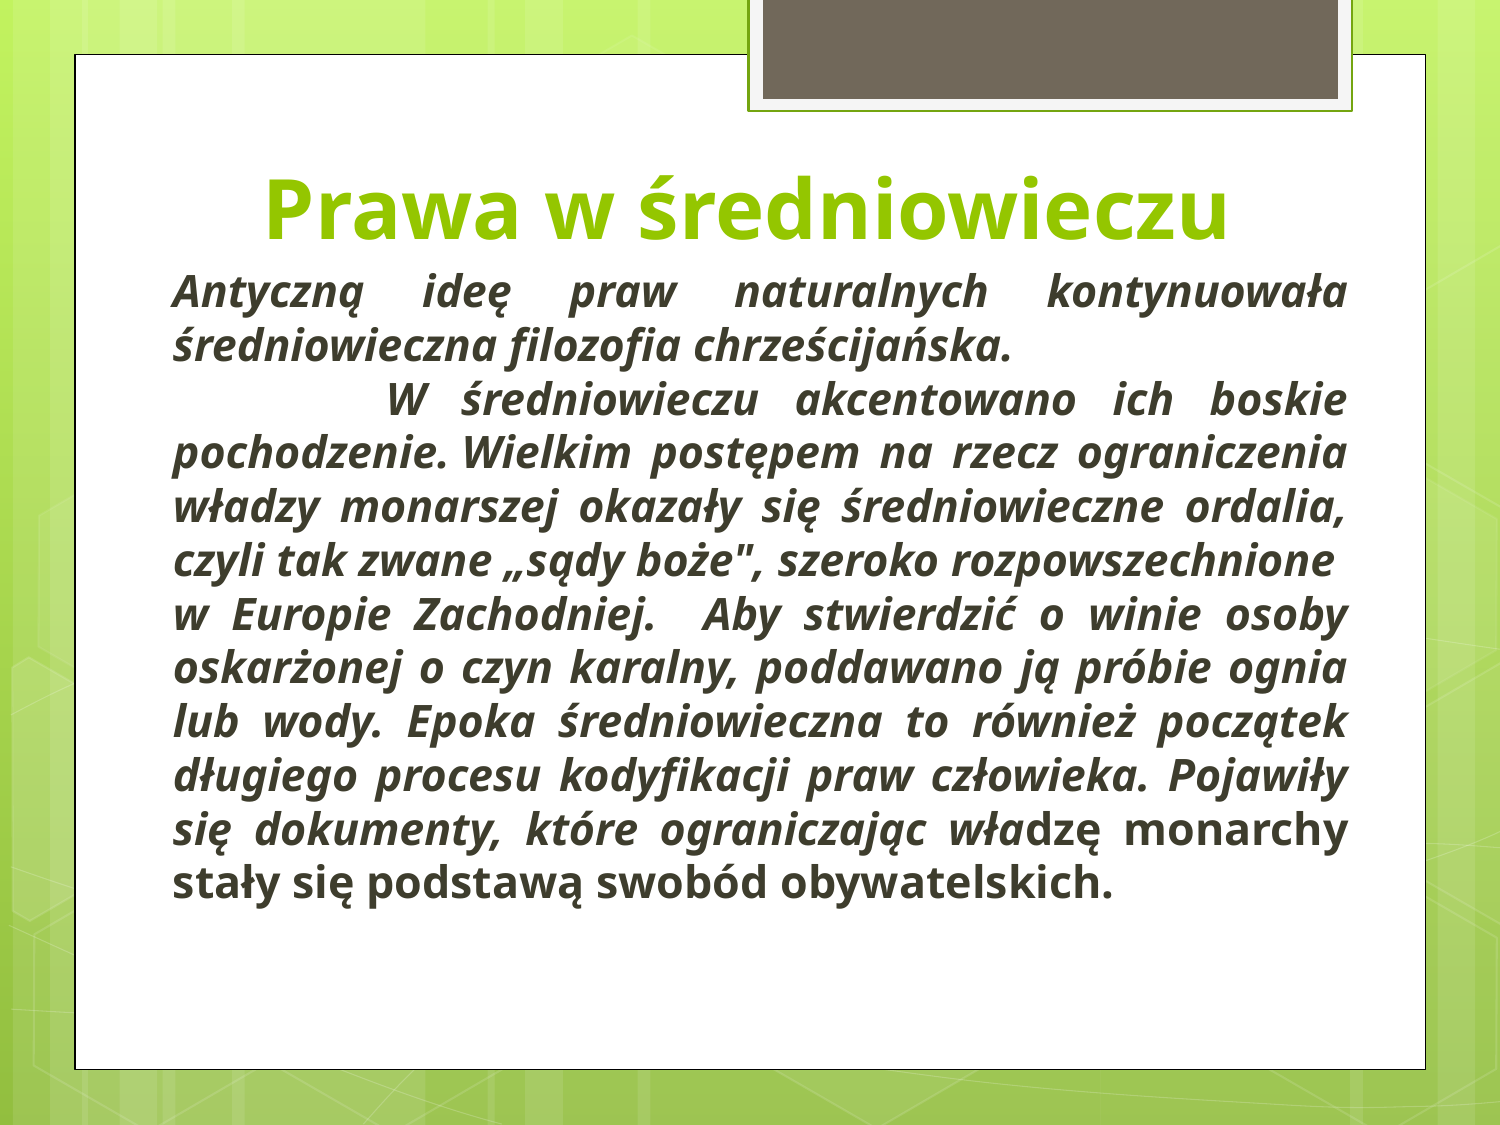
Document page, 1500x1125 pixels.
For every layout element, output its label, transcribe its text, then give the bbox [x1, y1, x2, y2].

list Antyczną ideę praw naturalnych kontynuowała średniowieczna filozofia chrześcijańska. W średniowieczu akcentowano ich boskie pochodzenie. Wielkim postępem na rzecz ograniczenia władzy monarszej okazały się średniowieczne ordalia, czyli tak zwane „sądy boże", szeroko rozpowszechnione w Europie Zachodniej. Aby stwierdzić o winie osoby oskarżonej o czyn karalny, poddawano ją próbie ognia lub wody. Epoka średniowieczna to również początek długiego procesu kodyfikacji praw człowieka. Pojawiły się dokumenty, które ograniczając władzę monarchy stały się podstawą swobód obywatelskich. [135, 255, 1365, 957]
title Prawa w średniowieczu [171, 149, 1324, 244]
